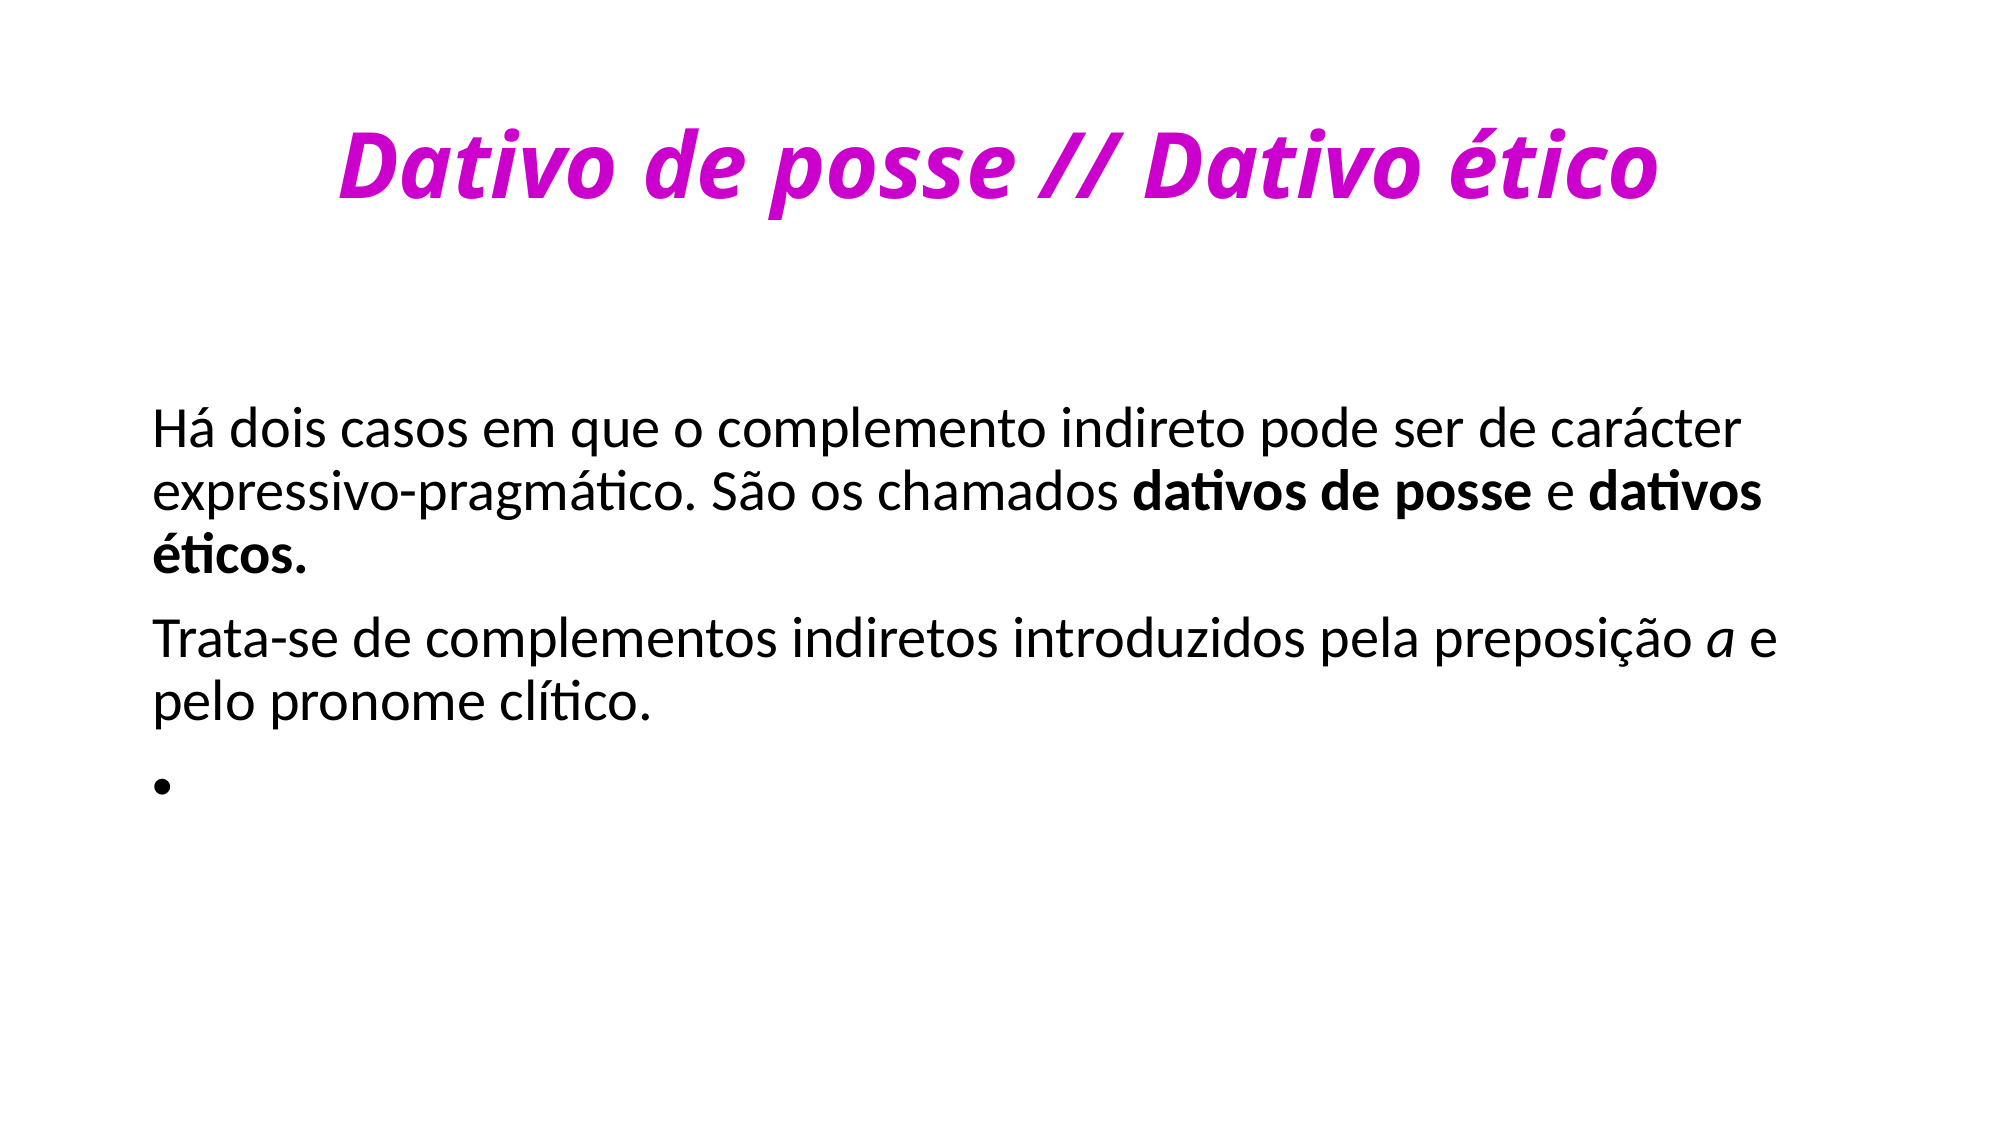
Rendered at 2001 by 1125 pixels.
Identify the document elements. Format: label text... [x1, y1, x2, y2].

title Dativo de posse // Dativo ético [137, 59, 1863, 278]
list Há dois casos em que o complemento indireto pode ser de carácter expressivo-pragmático. São os chamados dativos de posse e dativos éticos. Trata-se de complementos indiretos introduzidos pela preposição a e pelo pronome clítico. [137, 299, 1863, 1014]
